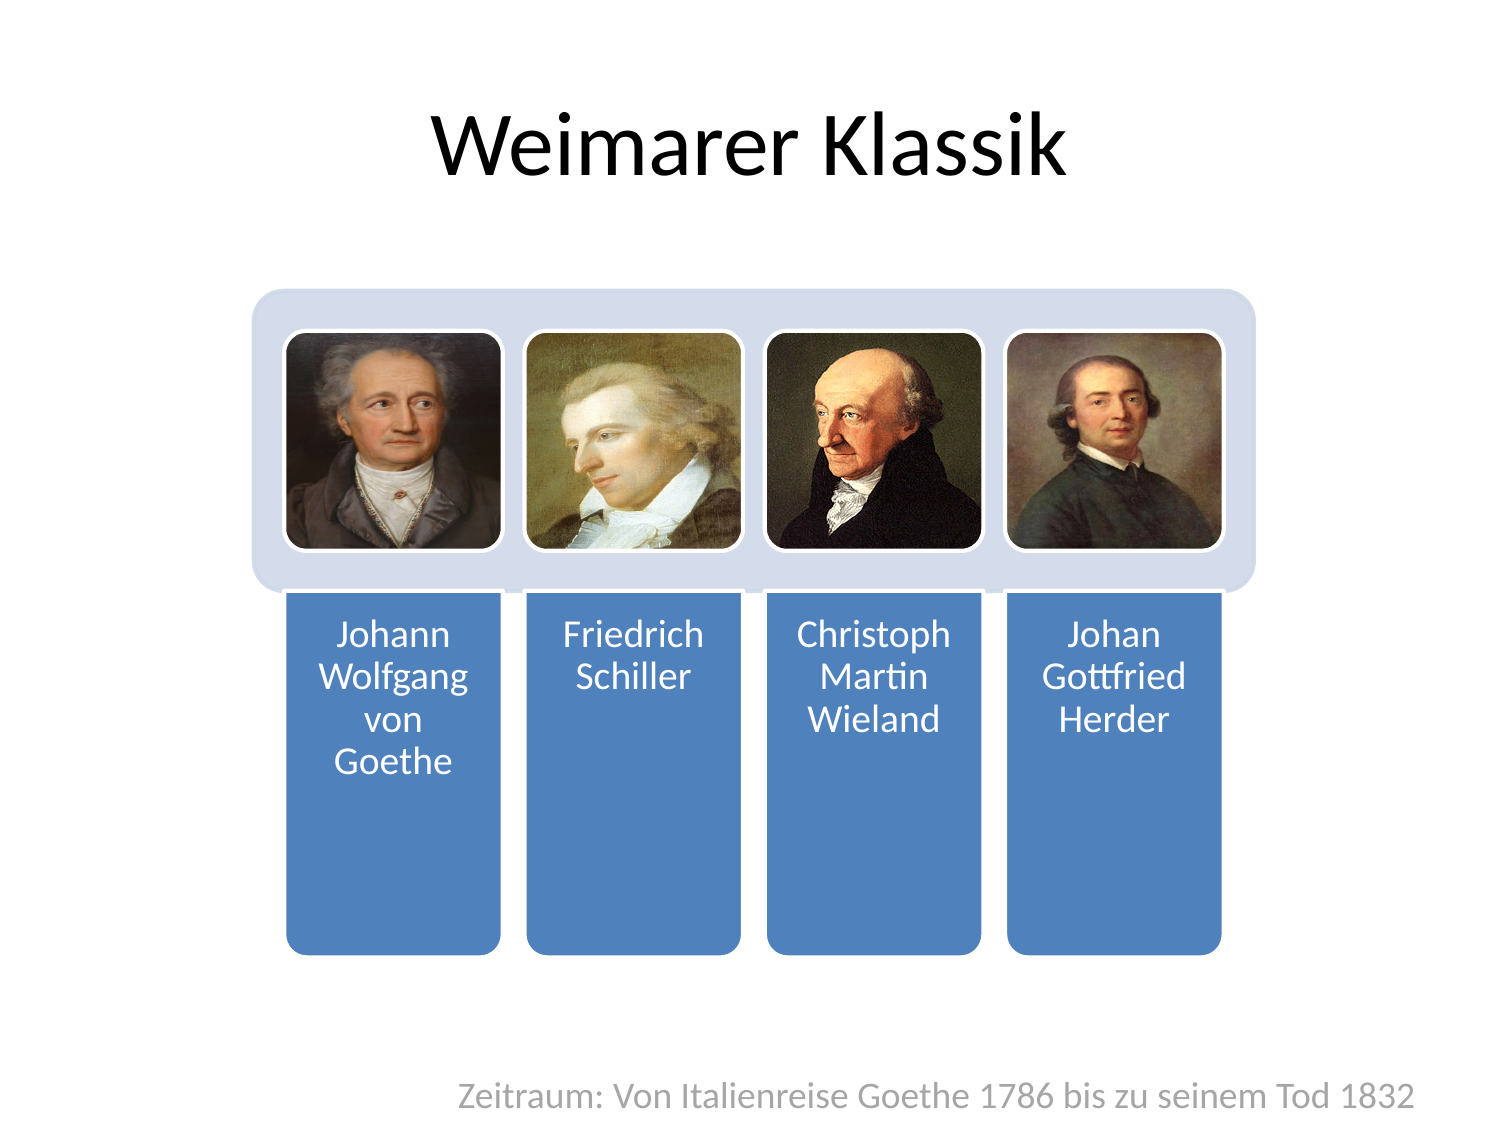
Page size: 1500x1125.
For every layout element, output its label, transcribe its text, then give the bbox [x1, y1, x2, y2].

text_box Friedrich Schiller [524, 590, 744, 958]
text_box Christoph Martin Wieland [764, 590, 984, 958]
text_box Johann Wolfgang von Goethe [284, 590, 503, 958]
text_box Johan Gottfried Herder [1005, 590, 1224, 958]
title Weimarer Klassik [75, 45, 1426, 233]
text_box Zeitraum: Von Italienreise Goethe 1786 bis zu seinem Tod 1832 [442, 1063, 1500, 1124]
text_box [253, 290, 1254, 591]
